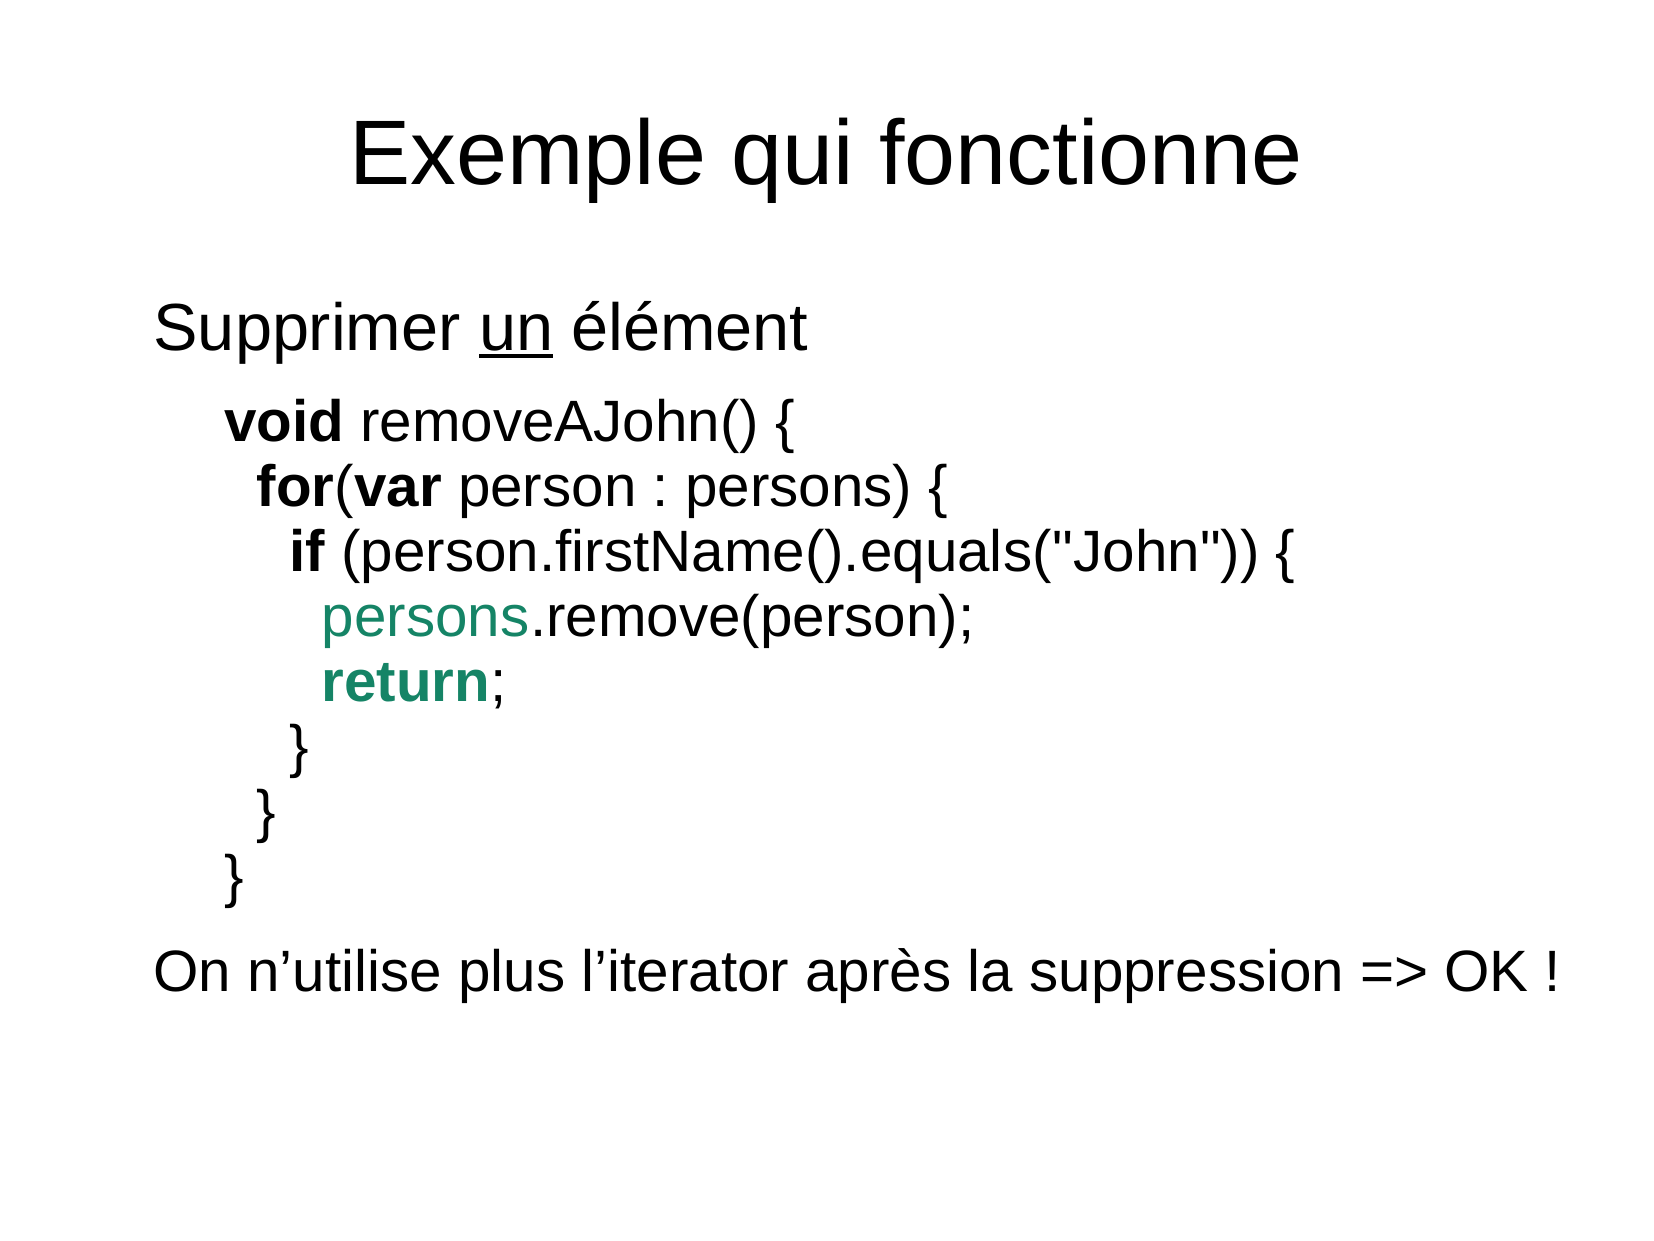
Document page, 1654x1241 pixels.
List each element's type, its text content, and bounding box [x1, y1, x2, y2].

title Exemple qui fonctionne [82, 49, 1571, 257]
list Supprimer un élément void removeAJohn() { for(var person : persons) { if (person.firstName().equals("John")) { persons.remove(person); return; } } } On n’utilise plus l’iterator après la suppression => OK ! [82, 290, 1571, 1010]
